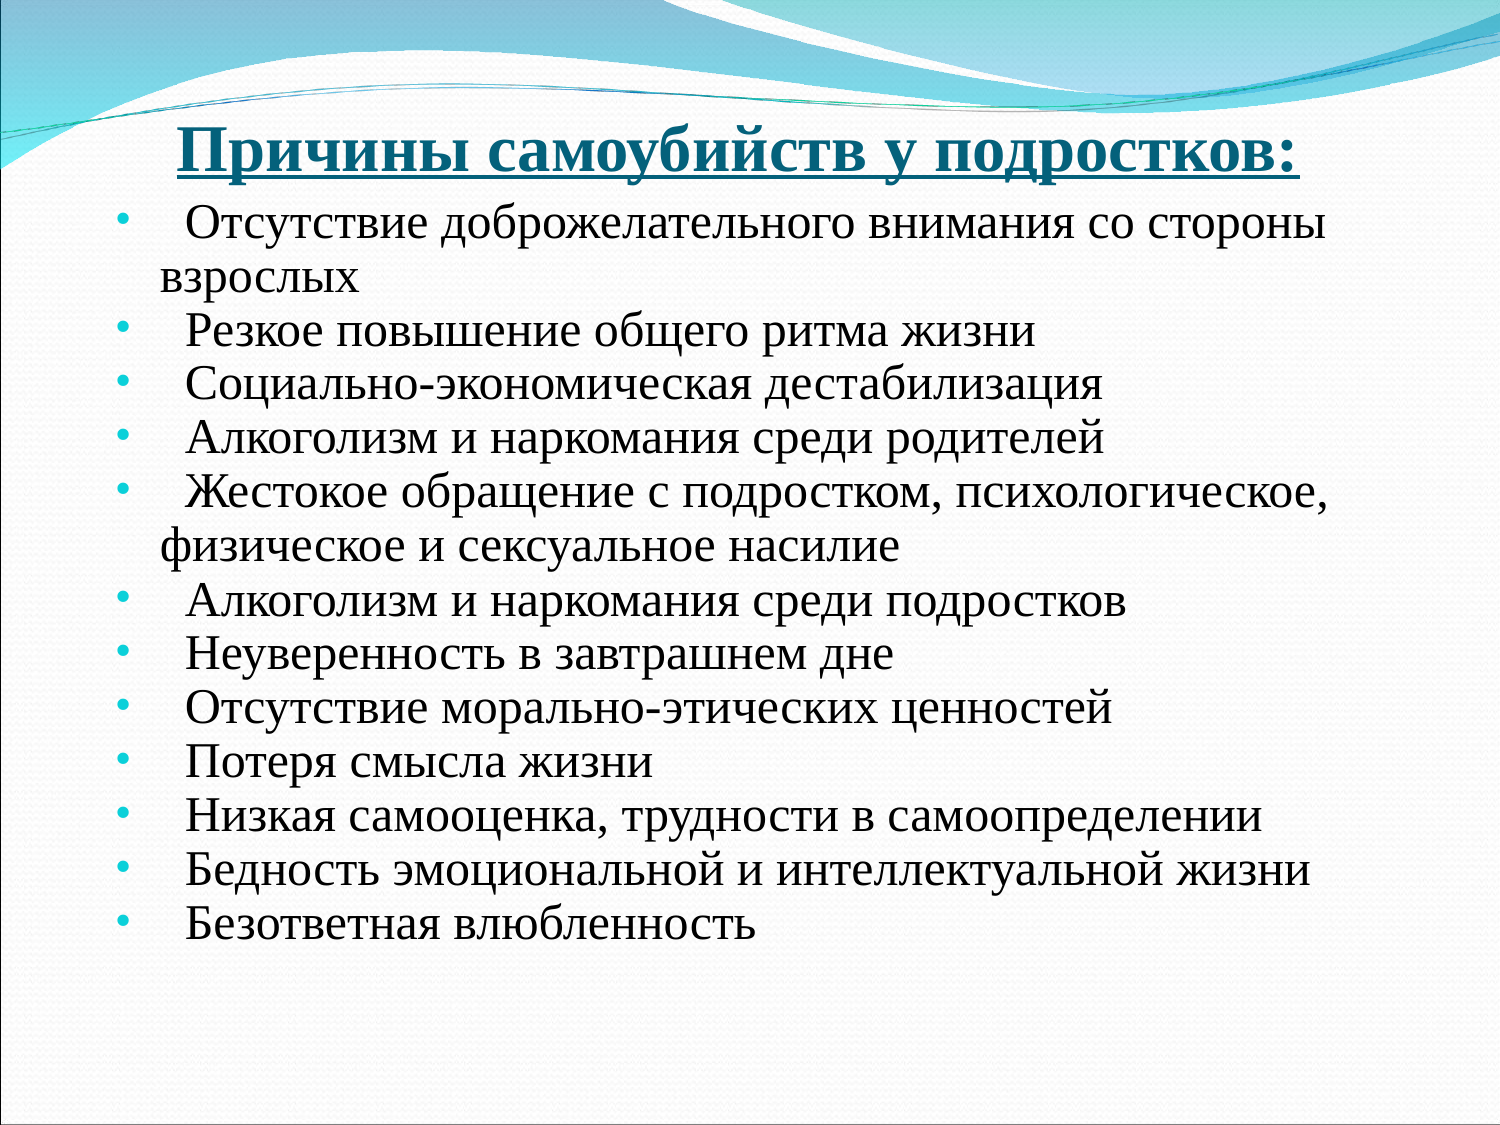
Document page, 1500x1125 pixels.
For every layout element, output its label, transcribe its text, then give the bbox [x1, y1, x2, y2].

list Отсутствие доброжелательного внимания со стороны взрослых Резкое повышение общего ритма жизни Социально-экономическая дестабилизация Алкоголизм и наркомания среди родителей Жестокое обращение с подростком, психологическое, физическое и сексуальное насилие Алкоголизм и наркомания среди подростков Неуверенность в завтрашнем дне Отсутствие морально-этических ценностей Потеря смысла жизни Низкая самооценка, трудности в самоопределении Бедность эмоциональной и интеллектуальной жизни Безответная влюбленность [99, 187, 1375, 1038]
picture [0, 0, 1500, 1125]
title Причины самоубийств у подростков: [100, 42, 1376, 185]
